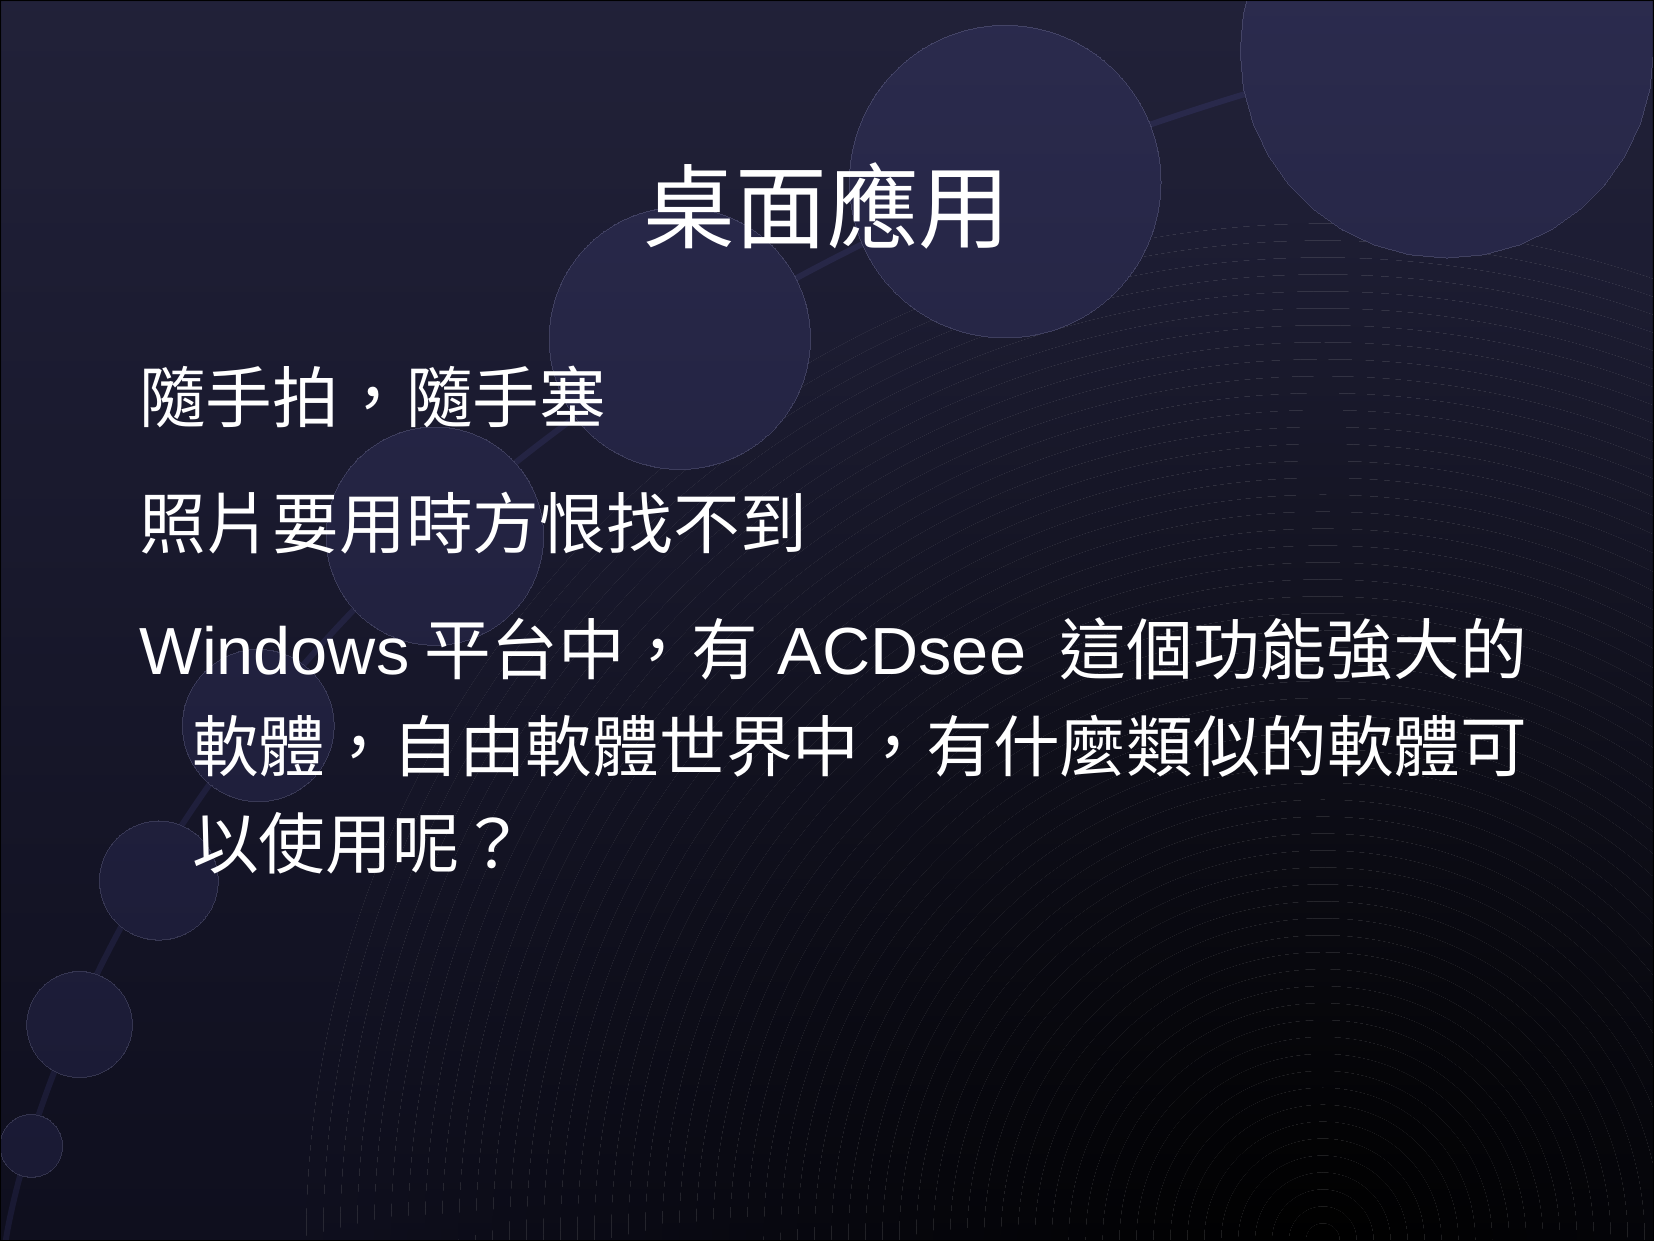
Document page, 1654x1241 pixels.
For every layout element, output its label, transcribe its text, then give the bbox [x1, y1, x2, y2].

list 隨手拍，隨手塞 照片要用時方恨找不到 Windows平台中，有ACDsee 這個功能強大的軟體，自由軟體世界中，有什麼類似的軟體可以使用呢？ [121, 344, 1534, 1127]
title 桌面應用 [121, 102, 1534, 311]
